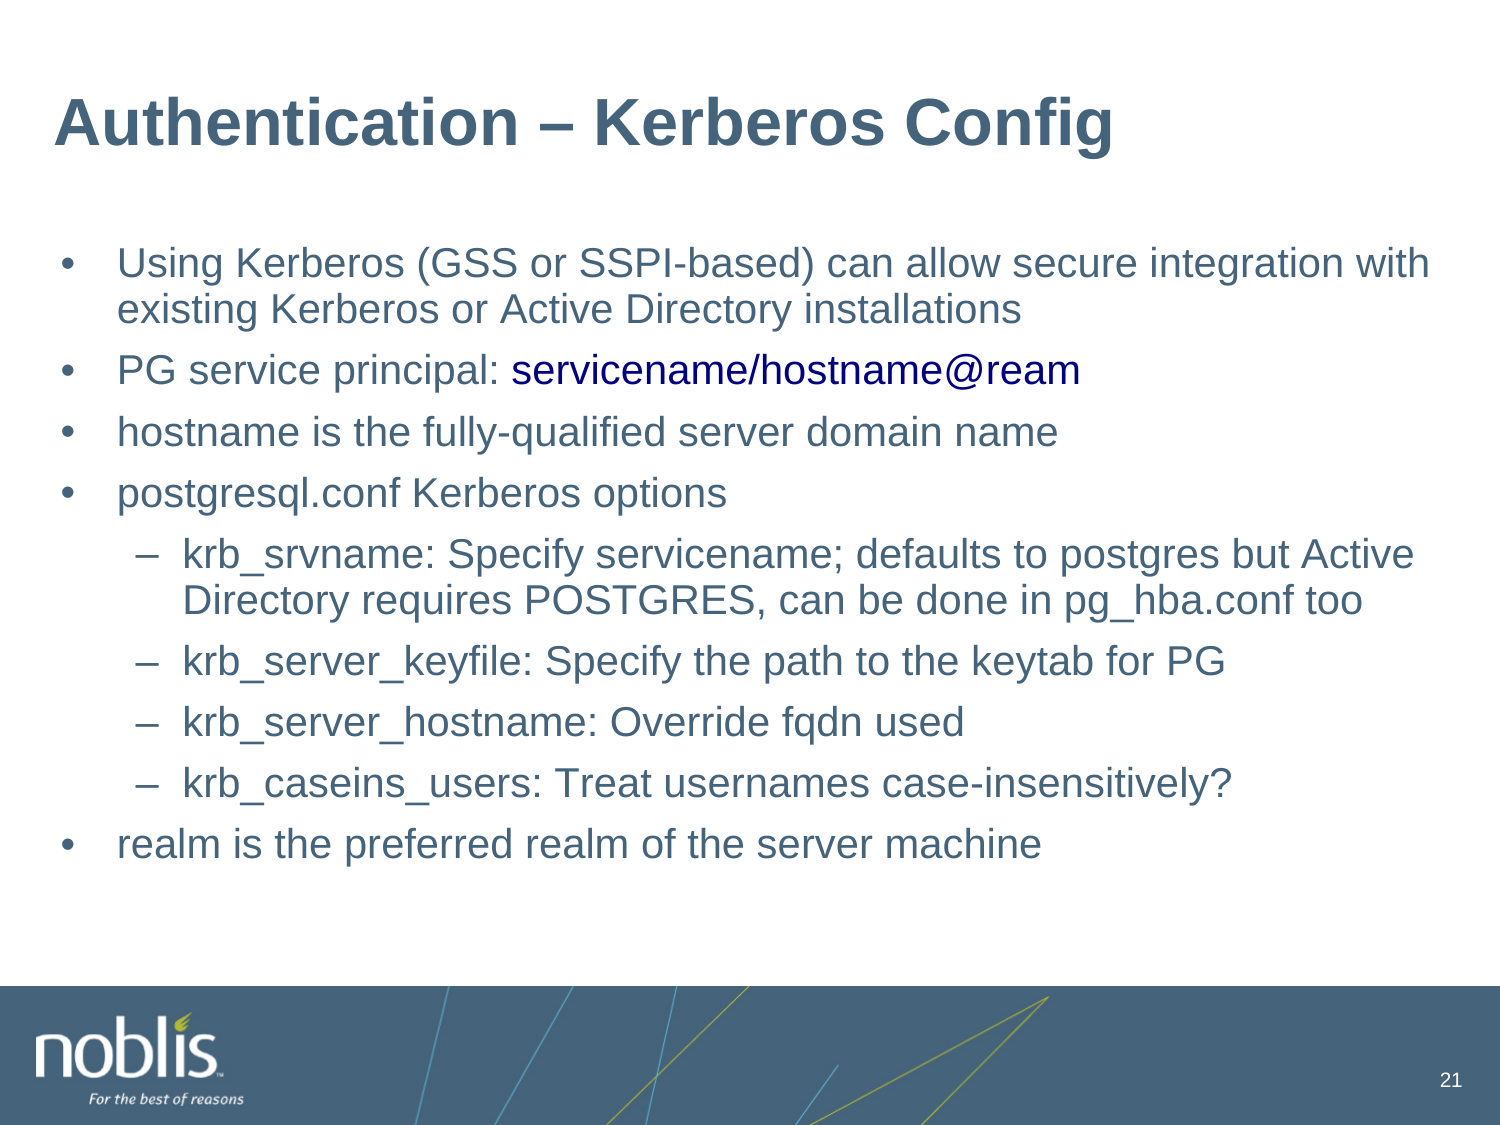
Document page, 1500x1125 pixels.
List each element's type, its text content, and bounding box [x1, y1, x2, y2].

picture [0, 986, 1500, 1125]
list Using Kerberos (GSS or SSPI-based) can allow secure integration with existing Kerberos or Active Directory installations PG service principal: servicename/hostname@ream hostname is the fully-qualified server domain name postgresql.conf Kerberos options krb_srvname: Specify servicename; defaults to postgres but Active Directory requires POSTGRES, can be done in pg_hba.conf too krb_server_keyfile: Specify the path to the keytab for PG krb_server_hostname: Override fqdn used krb_caseins_users: Treat usernames case-insensitively? realm is the preferred realm of the server machine [60, 239, 1437, 968]
title Authentication – Kerberos Config [53, 38, 1438, 211]
